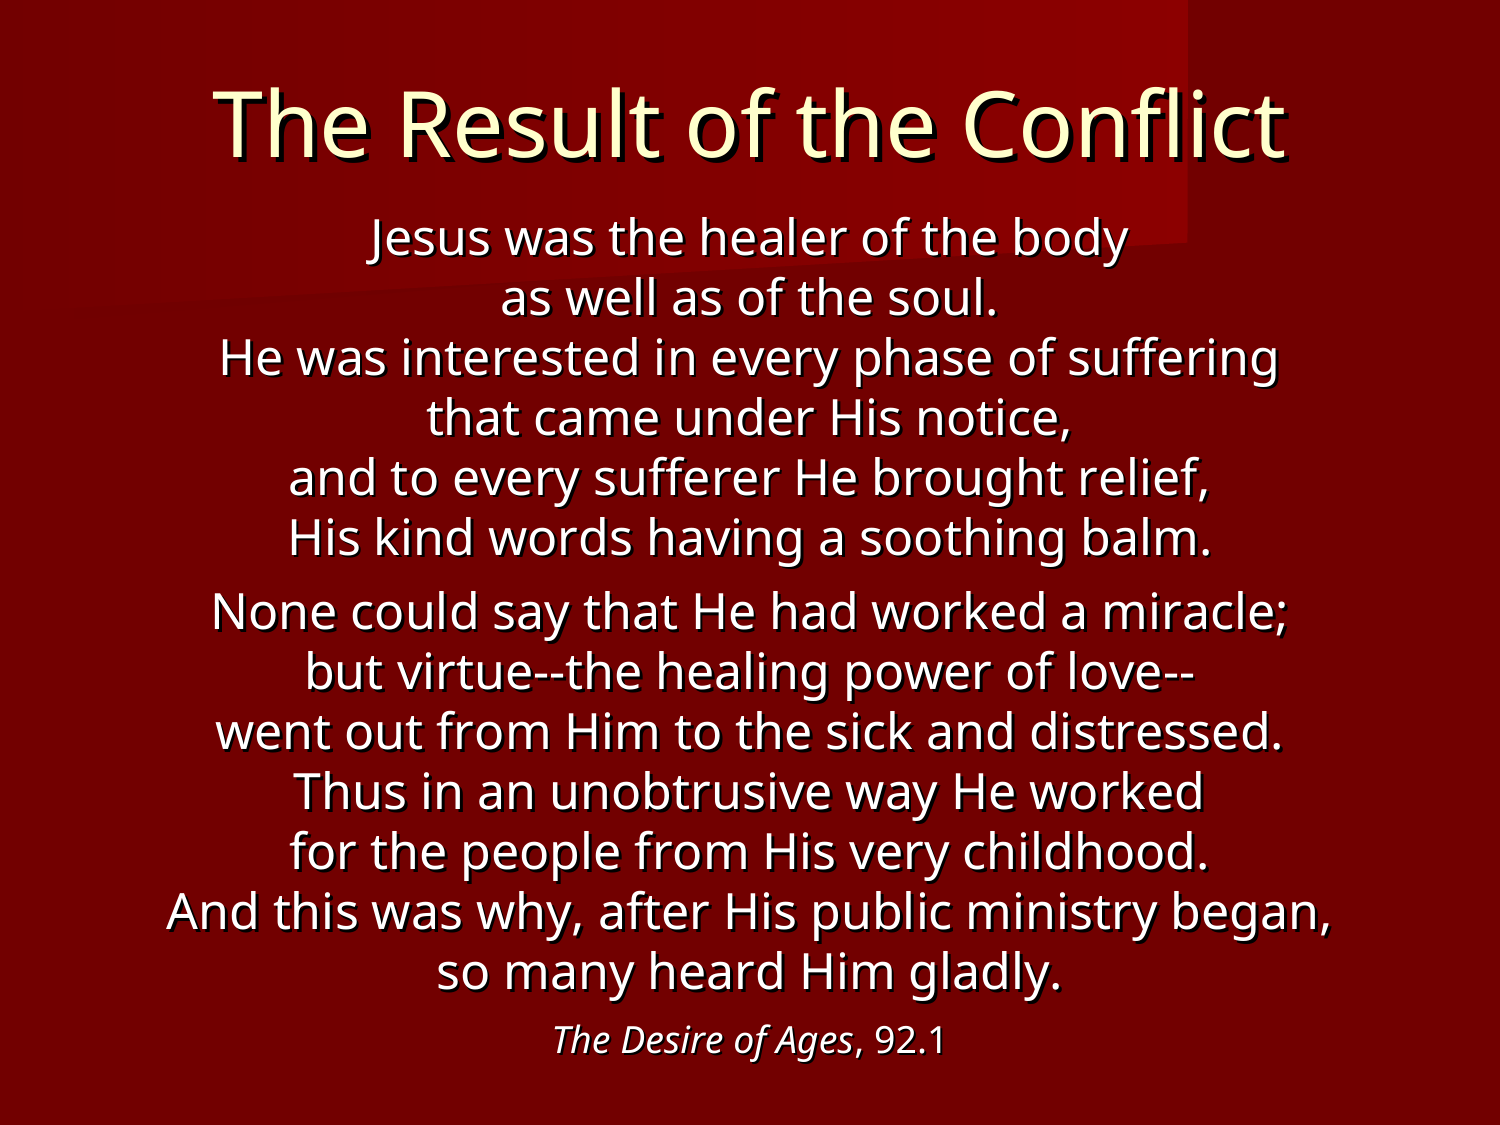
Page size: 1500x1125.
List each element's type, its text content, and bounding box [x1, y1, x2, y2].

list Jesus was the healer of the body as well as of the soul. He was interested in every phase of suffering that came under His notice, and to every sufferer He brought relief, His kind words having a soothing balm. None could say that He had worked a miracle; but virtue--the healing power of love-- went out from Him to the sick and distressed. Thus in an unobtrusive way He worked for the people from His very childhood. And this was why, after His public ministry began, so many heard Him gladly. The Desire of Ages, 92.1 [75, 197, 1426, 1069]
title The Result of the Conflict [75, 27, 1426, 197]
